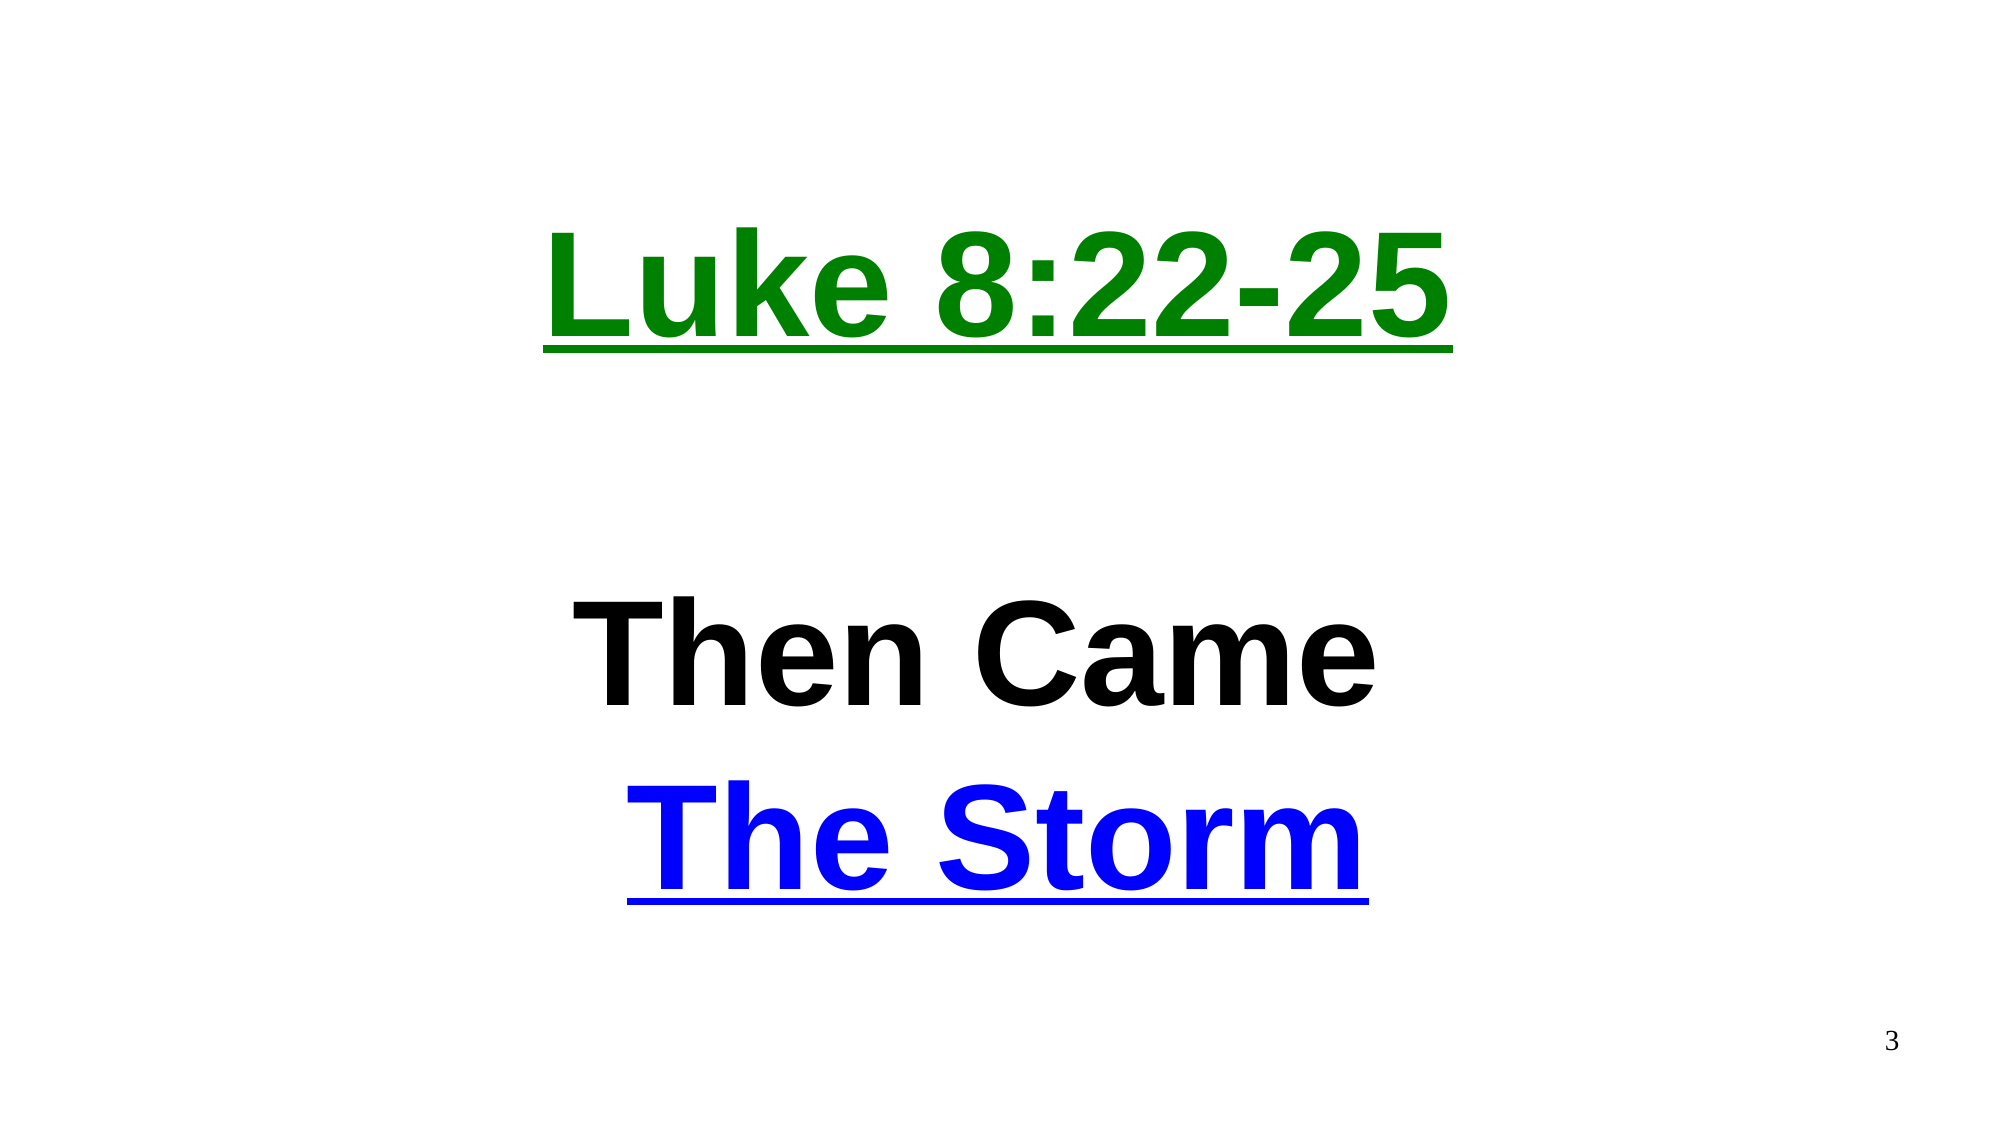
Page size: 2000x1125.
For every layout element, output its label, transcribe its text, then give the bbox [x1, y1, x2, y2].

list Luke 8:22-25 Then Came The Storm [0, 0, 1996, 1123]
